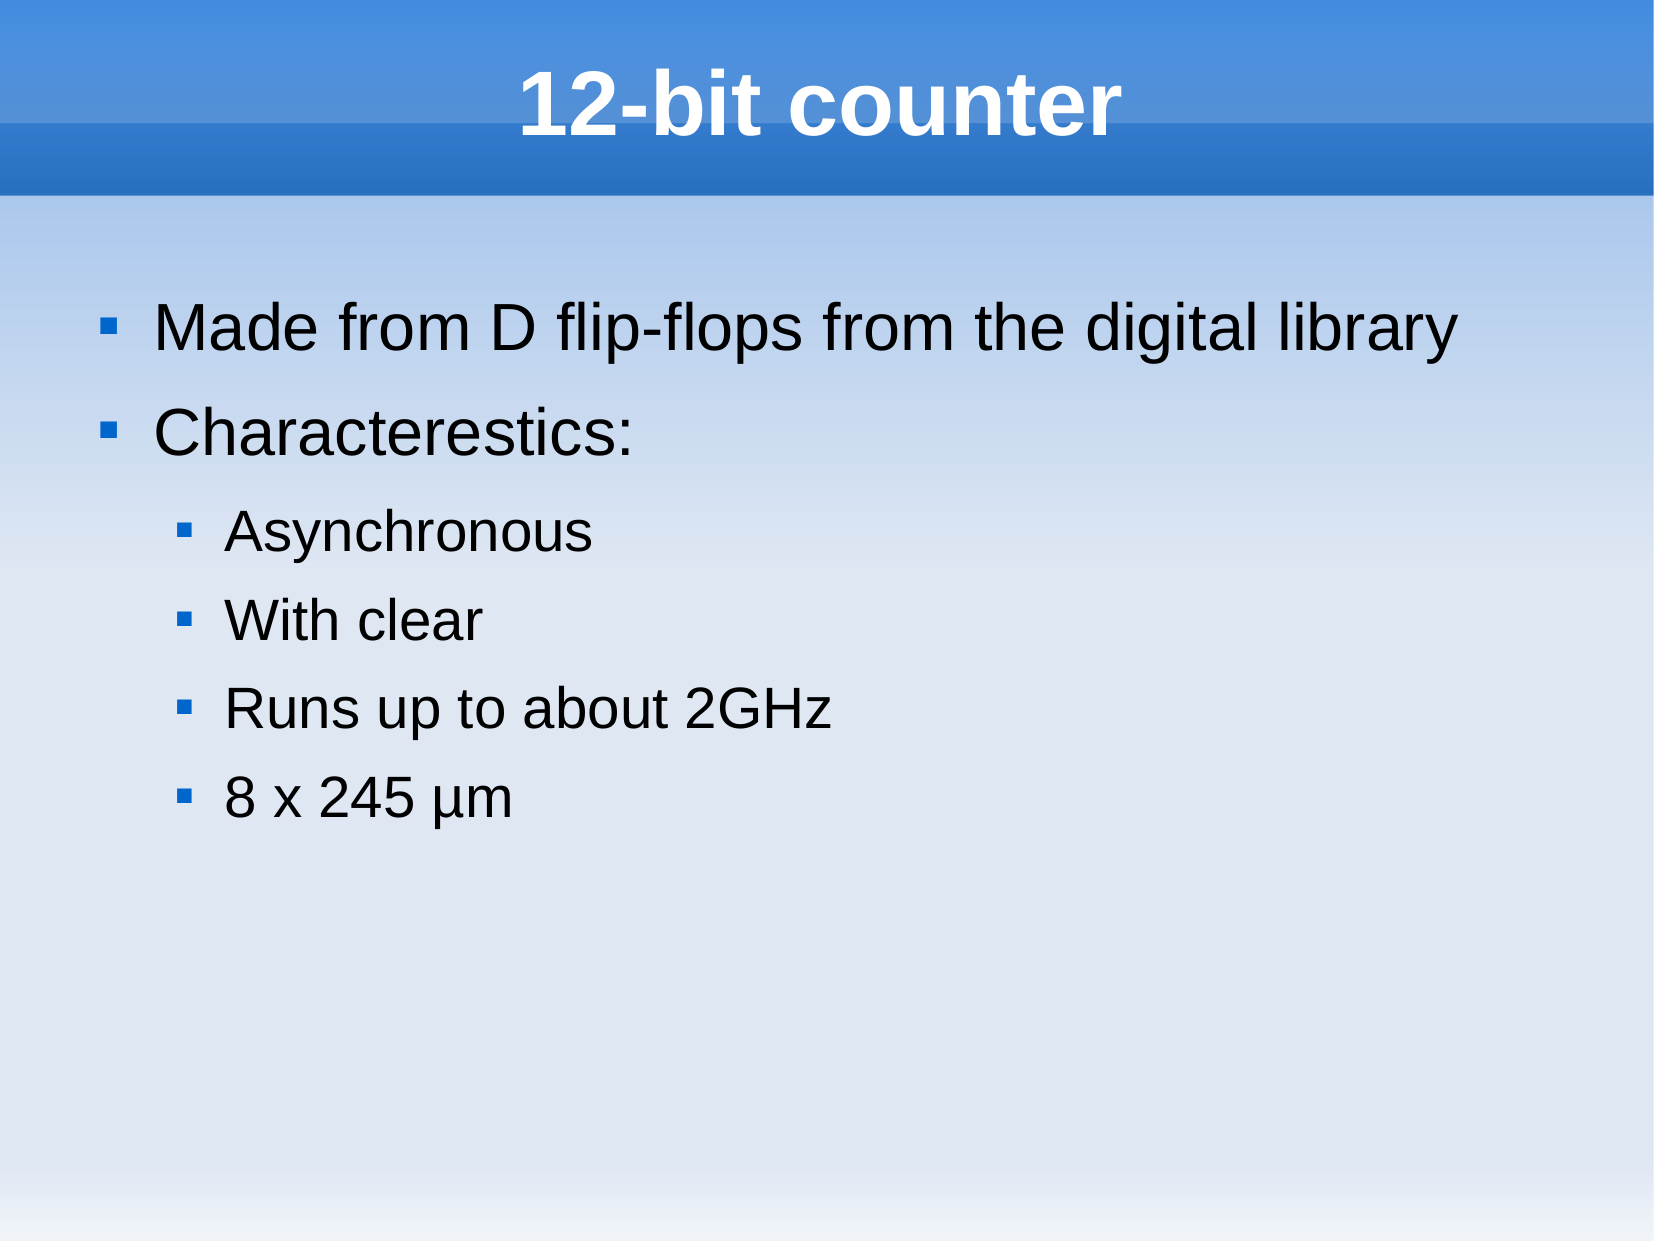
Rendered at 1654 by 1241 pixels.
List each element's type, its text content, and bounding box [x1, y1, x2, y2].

list Made from D flip-flops from the digital library Characterestics: Asynchronous With clear Runs up to about 2GHz 8 x 245 µm [82, 290, 1571, 1094]
title 12-bit counter [76, 0, 1565, 208]
picture [0, 0, 1654, 1241]
